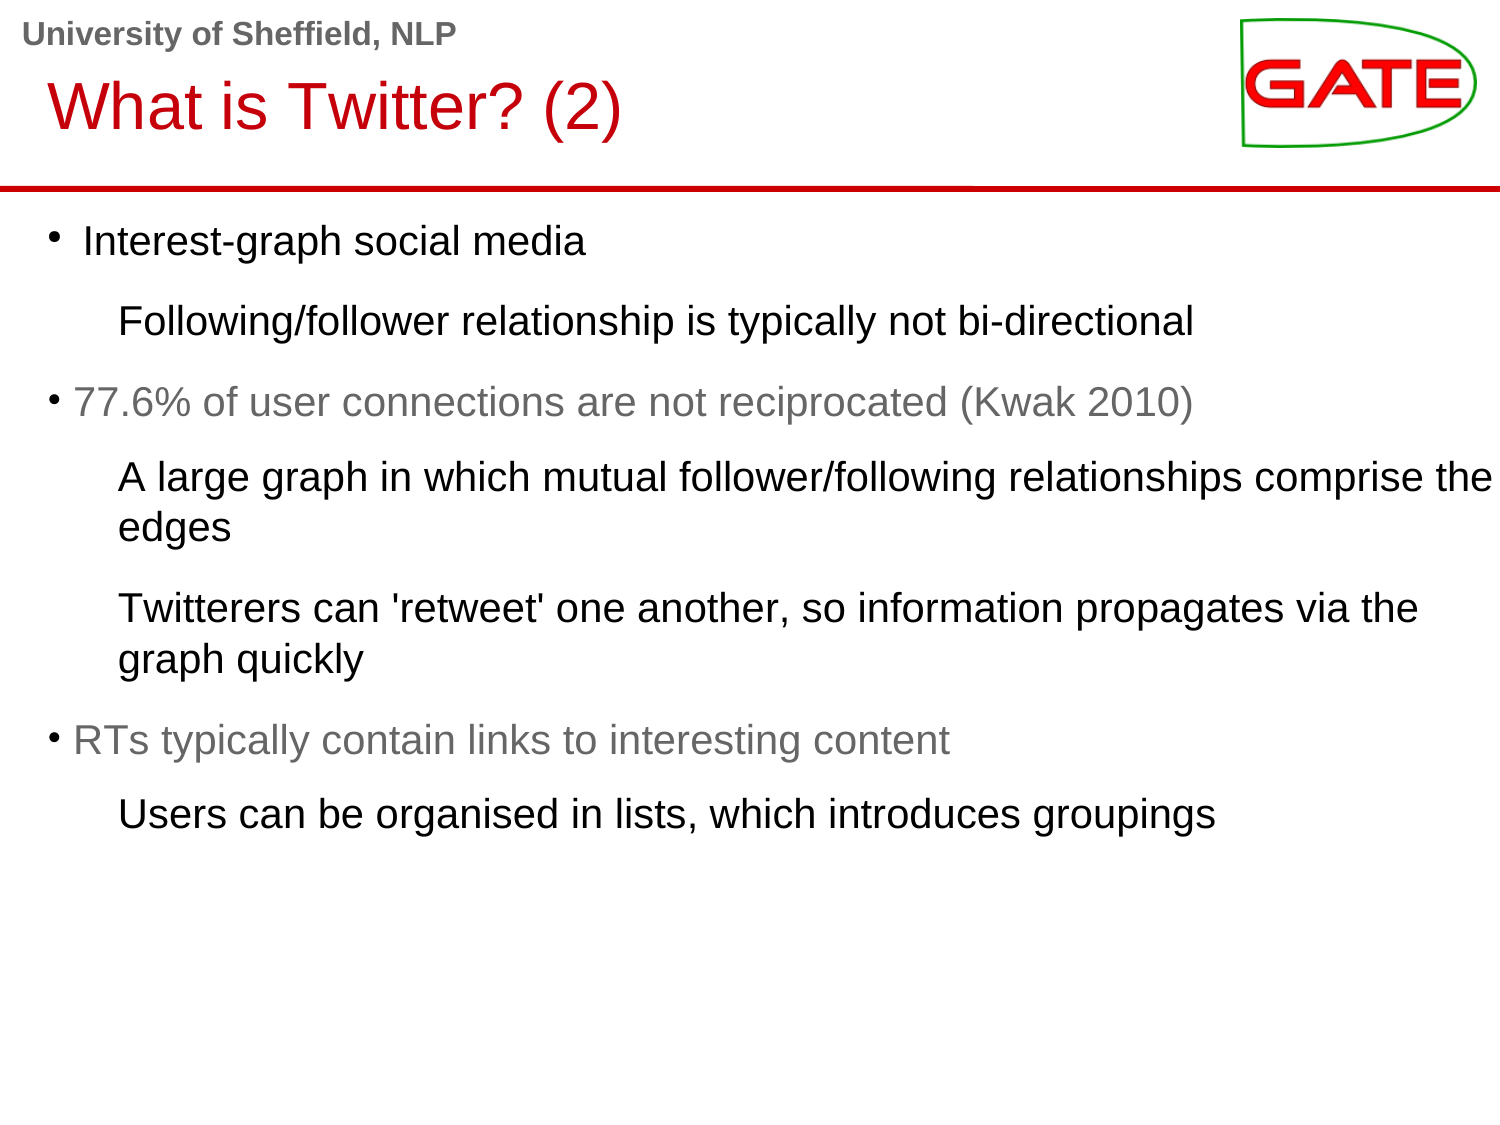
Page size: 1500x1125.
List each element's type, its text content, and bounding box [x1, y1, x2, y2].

text_box Interest-graph social media Following/follower relationship is typically not bi-directional 77.6% of user connections are not reciprocated (Kwak 2010) A large graph in which mutual follower/following relationships comprise the edges Twitterers can 'retweet' one another, so information propagates via the graph quickly RTs typically contain links to interesting content Users can be organised in lists, which introduces groupings [47, 212, 1500, 1063]
picture [1240, 18, 1477, 148]
text_box What is Twitter? (2) [47, 47, 1267, 168]
